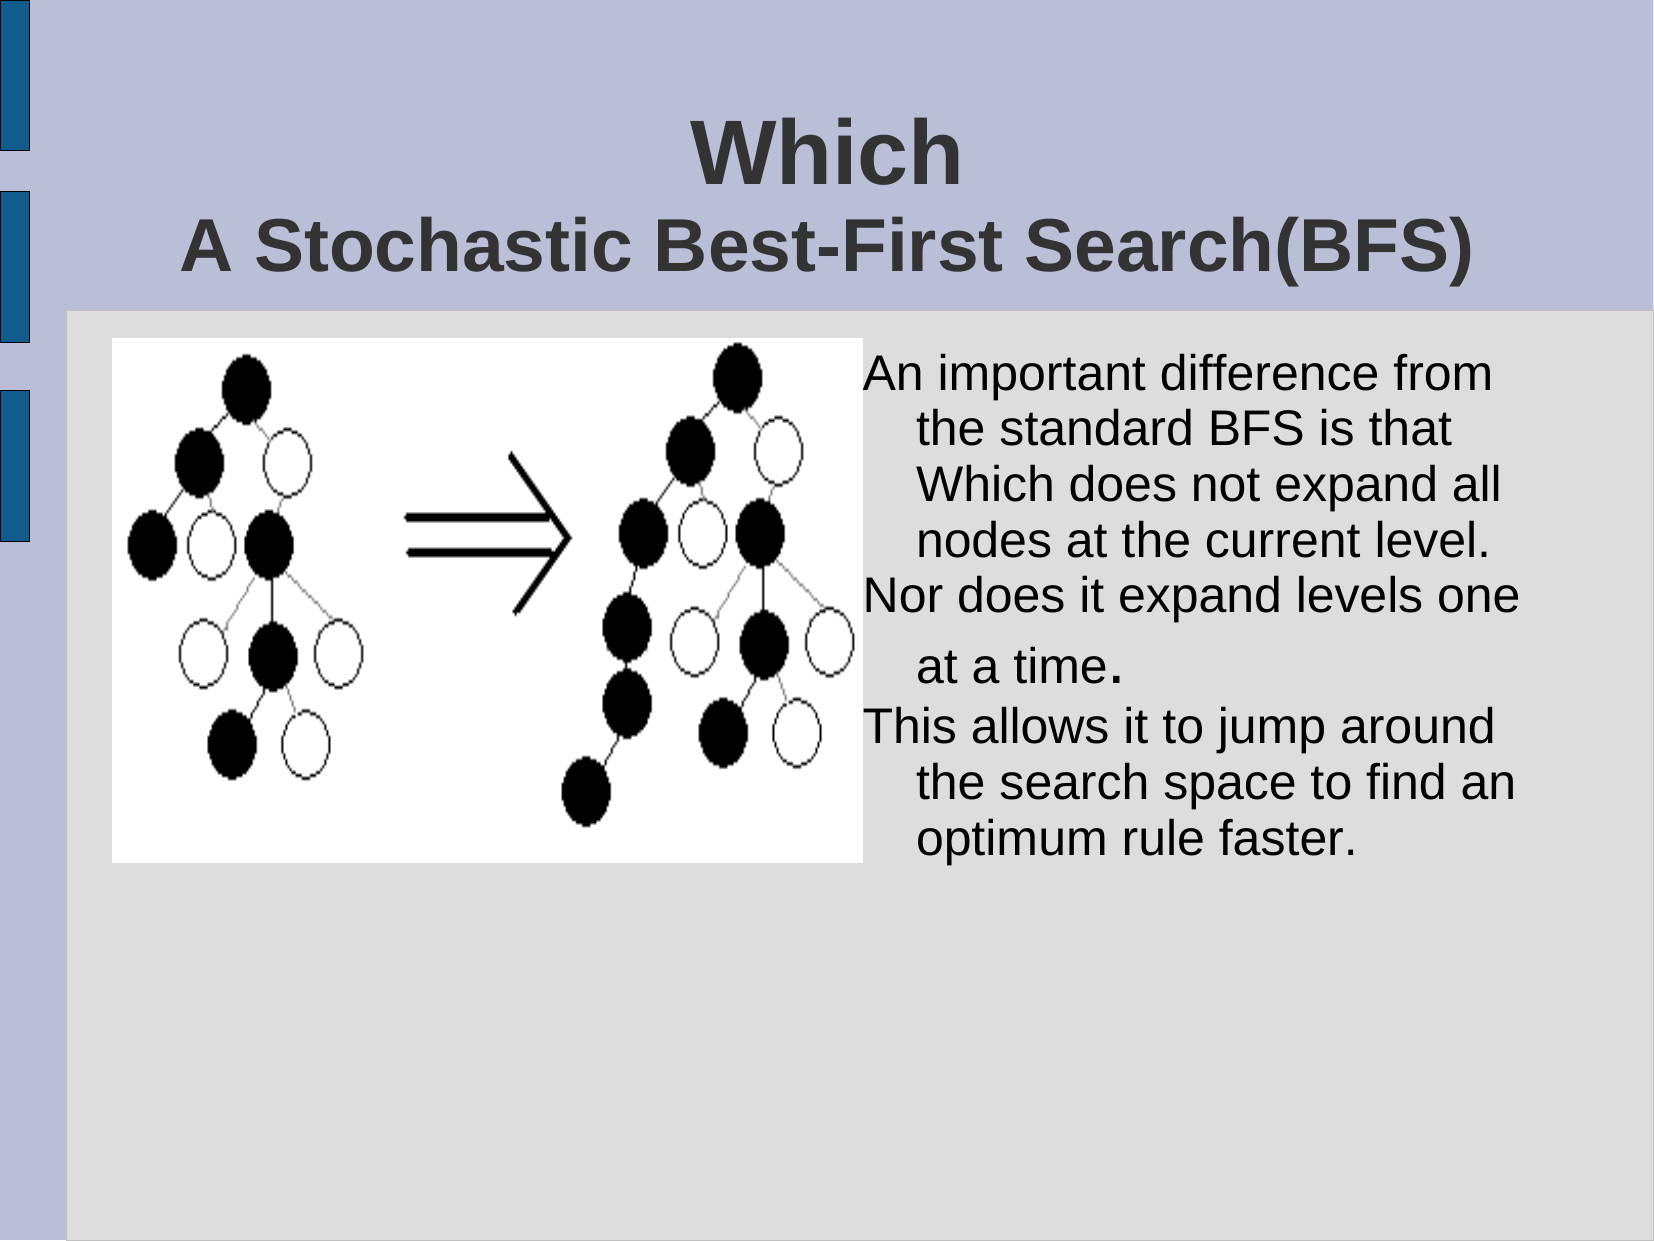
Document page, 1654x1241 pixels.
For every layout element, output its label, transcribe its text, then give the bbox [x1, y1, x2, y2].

list An important difference from the standard BFS is that Which does not expand all nodes at the current level. Nor does it expand levels one at a time. This allows it to jump around the search space to find an optimum rule faster. [845, 344, 1535, 1127]
title Which A Stochastic Best-First Search(BFS) [121, 91, 1534, 299]
picture [112, 338, 863, 863]
